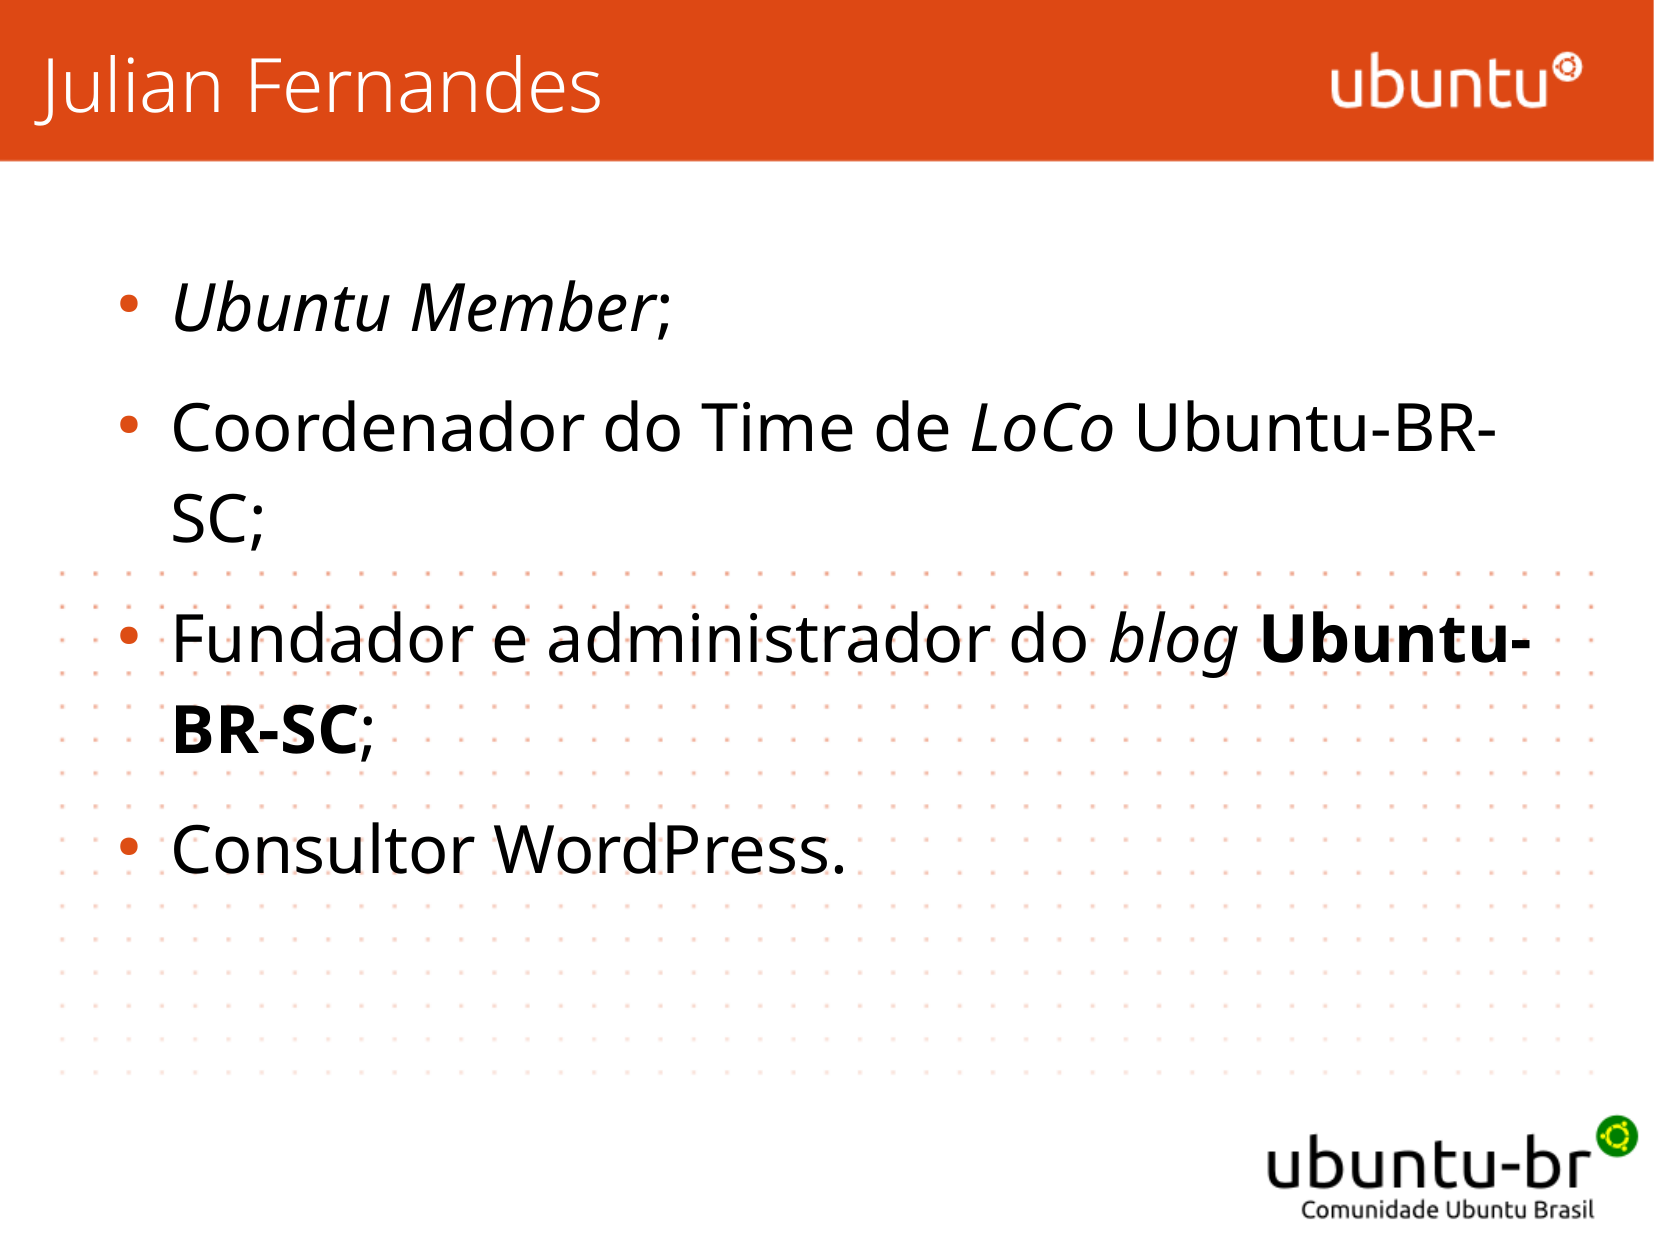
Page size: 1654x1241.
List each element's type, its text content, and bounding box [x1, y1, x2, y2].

picture [0, 0, 1654, 1241]
list Ubuntu Member; Coordenador do Time de LoCo Ubuntu-BR-SC; Fundador e administrador do blog Ubuntu-BR-SC; Consultor WordPress. [99, 260, 1555, 980]
title Julian Fernandes [41, 31, 1300, 136]
